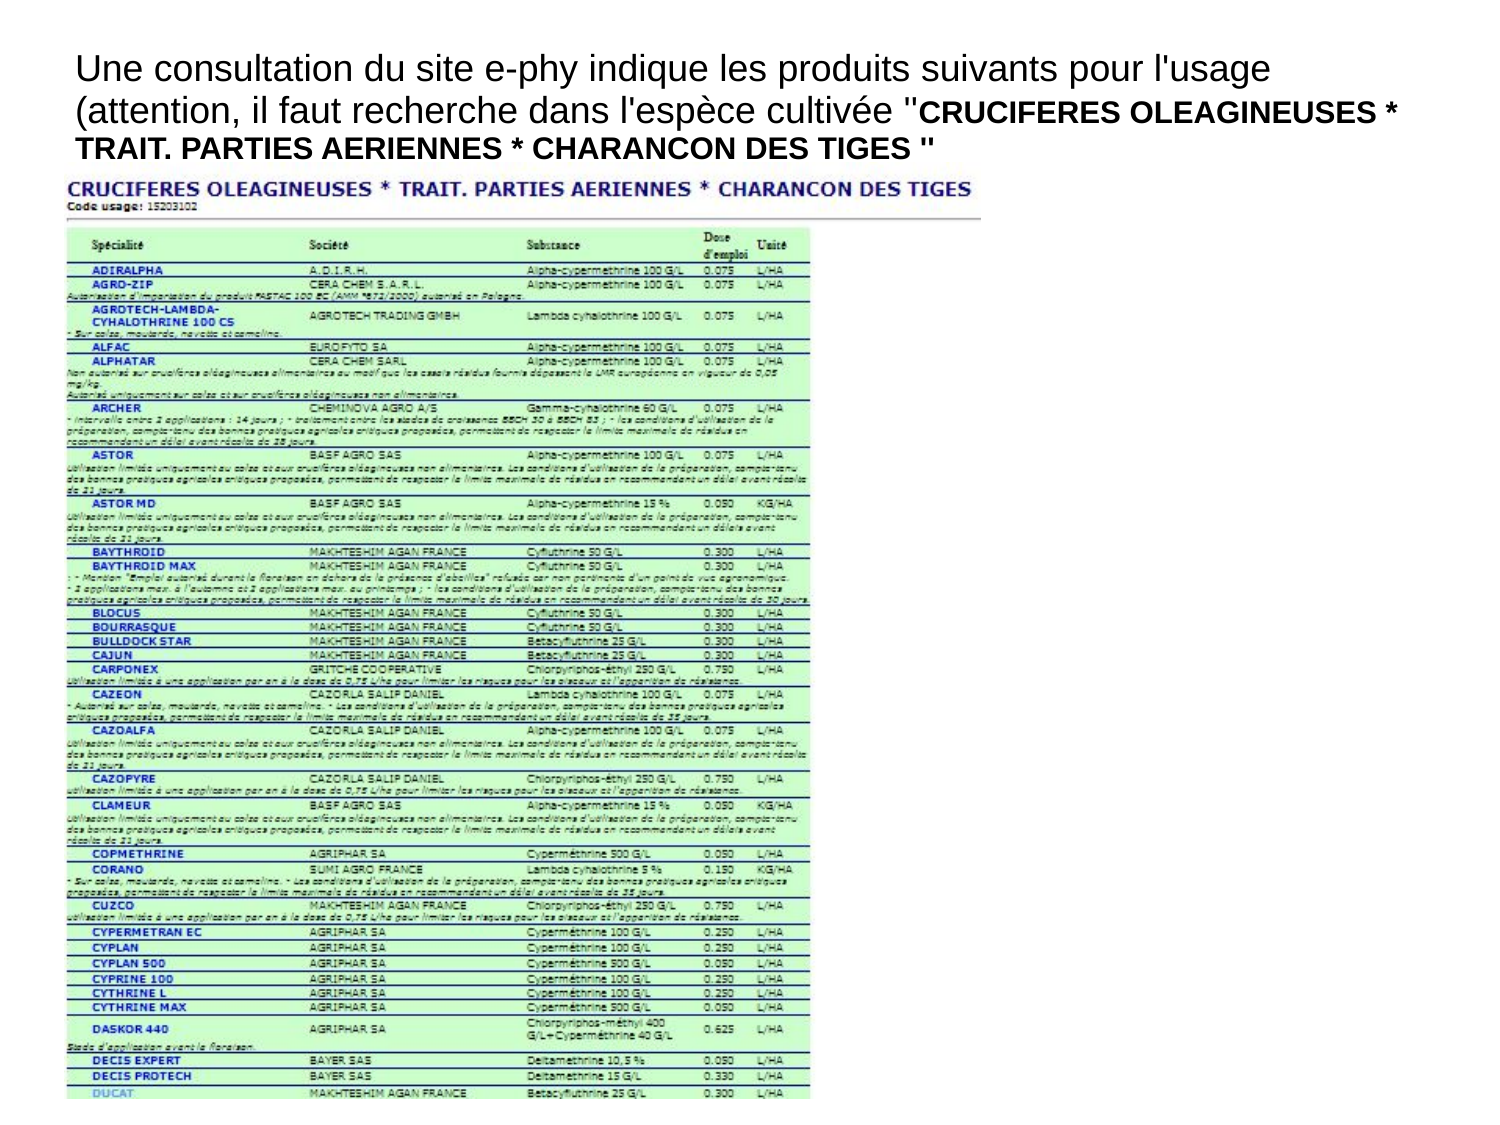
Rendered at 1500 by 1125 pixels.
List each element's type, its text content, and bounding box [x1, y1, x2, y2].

picture [64, 162, 981, 1099]
list Une consultation du site e-phy indique les produits suivants pour l'usage (attention, il faut recherche dans l'espèce cultivée ''CRUCIFERES OLEAGINEUSES * TRAIT. PARTIES AERIENNES * CHARANCON DES TIGES '' [75, 47, 1425, 916]
